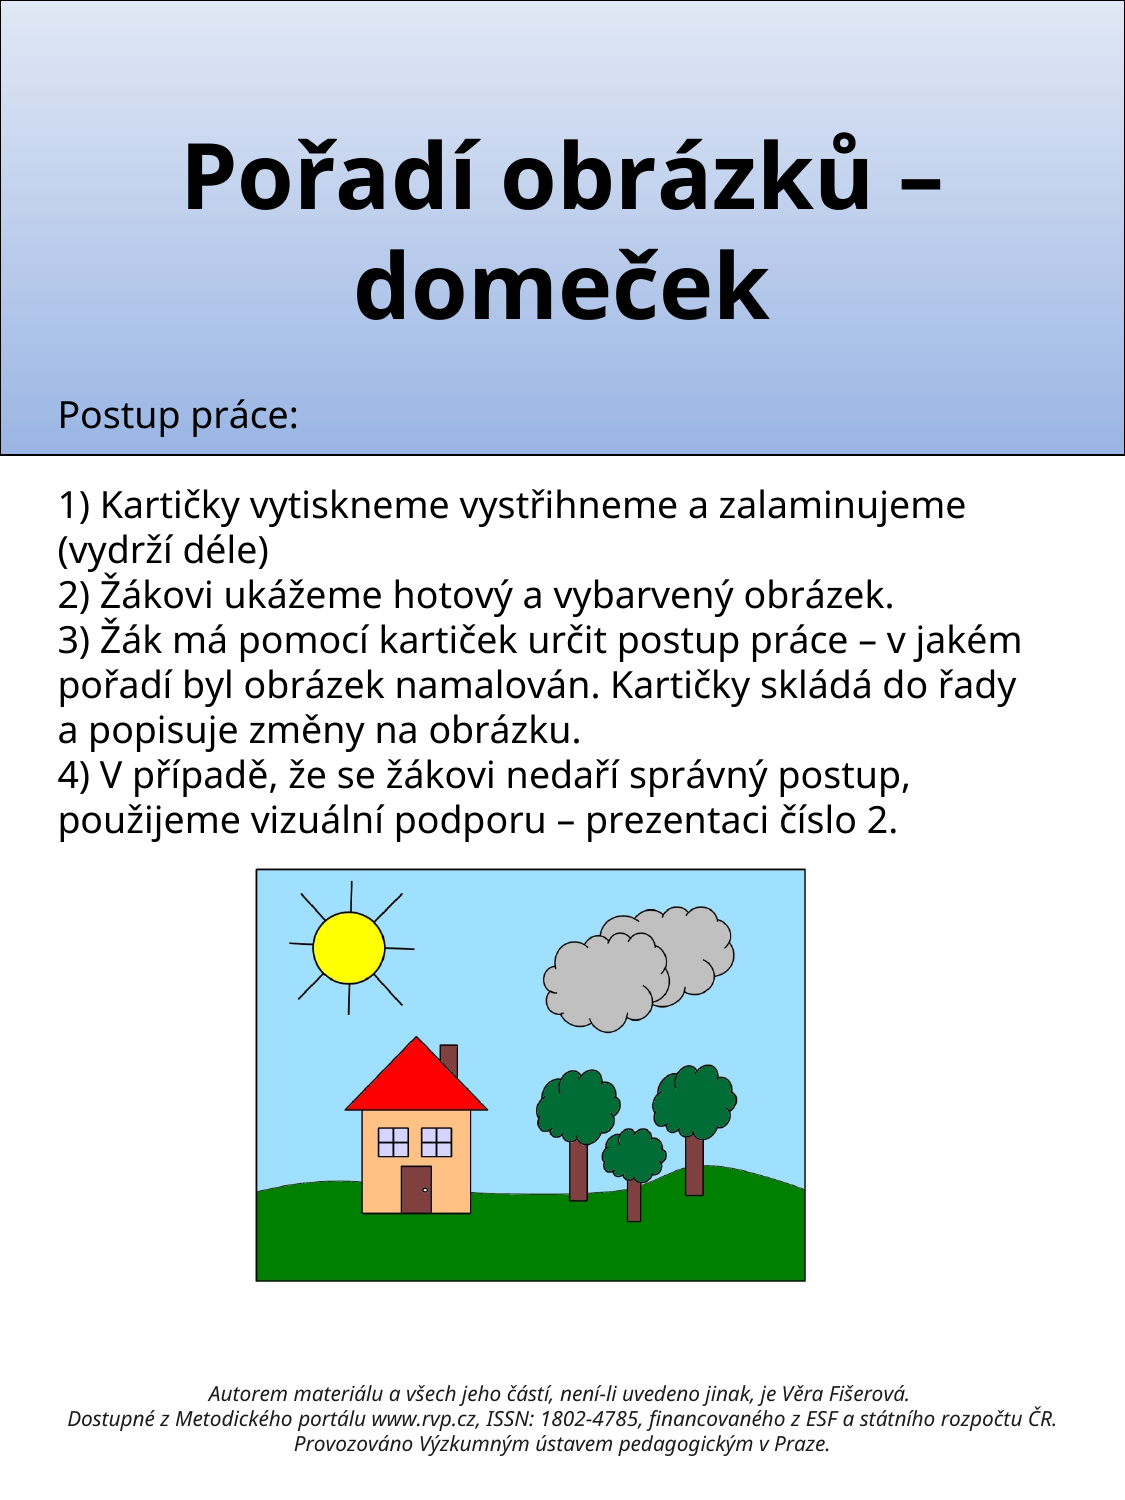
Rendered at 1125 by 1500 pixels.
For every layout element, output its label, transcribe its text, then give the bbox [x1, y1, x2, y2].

text_box Autorem materiálu a všech jeho částí, není-li uvedeno jinak, je Věra Fišerová. Dostupné z Metodického portálu www.rvp.cz, ISSN: 1802-4785, financovaného z ESF a státního rozpočtu ČR. Provozováno Výzkumným ústavem pedagogickým v Praze. [0, 1387, 1125, 1448]
text_box Postup práce: 1) Kartičky vytiskneme vystřihneme a zalaminujeme (vydrží déle) 2) Žákovi ukážeme hotový a vybarvený obrázek. 3) Žák má pomocí kartiček určit postup práce – v jakém pořadí byl obrázek namalován. Kartičky skládá do řady a popisuje změny na obrázku. 4) V případě, že se žákovi nedaří správný postup, použijeme vizuální podporu – prezentaci číslo 2. [42, 383, 1059, 850]
picture [255, 868, 806, 1282]
text_box Pořadí obrázků – domeček [0, 0, 1125, 456]
